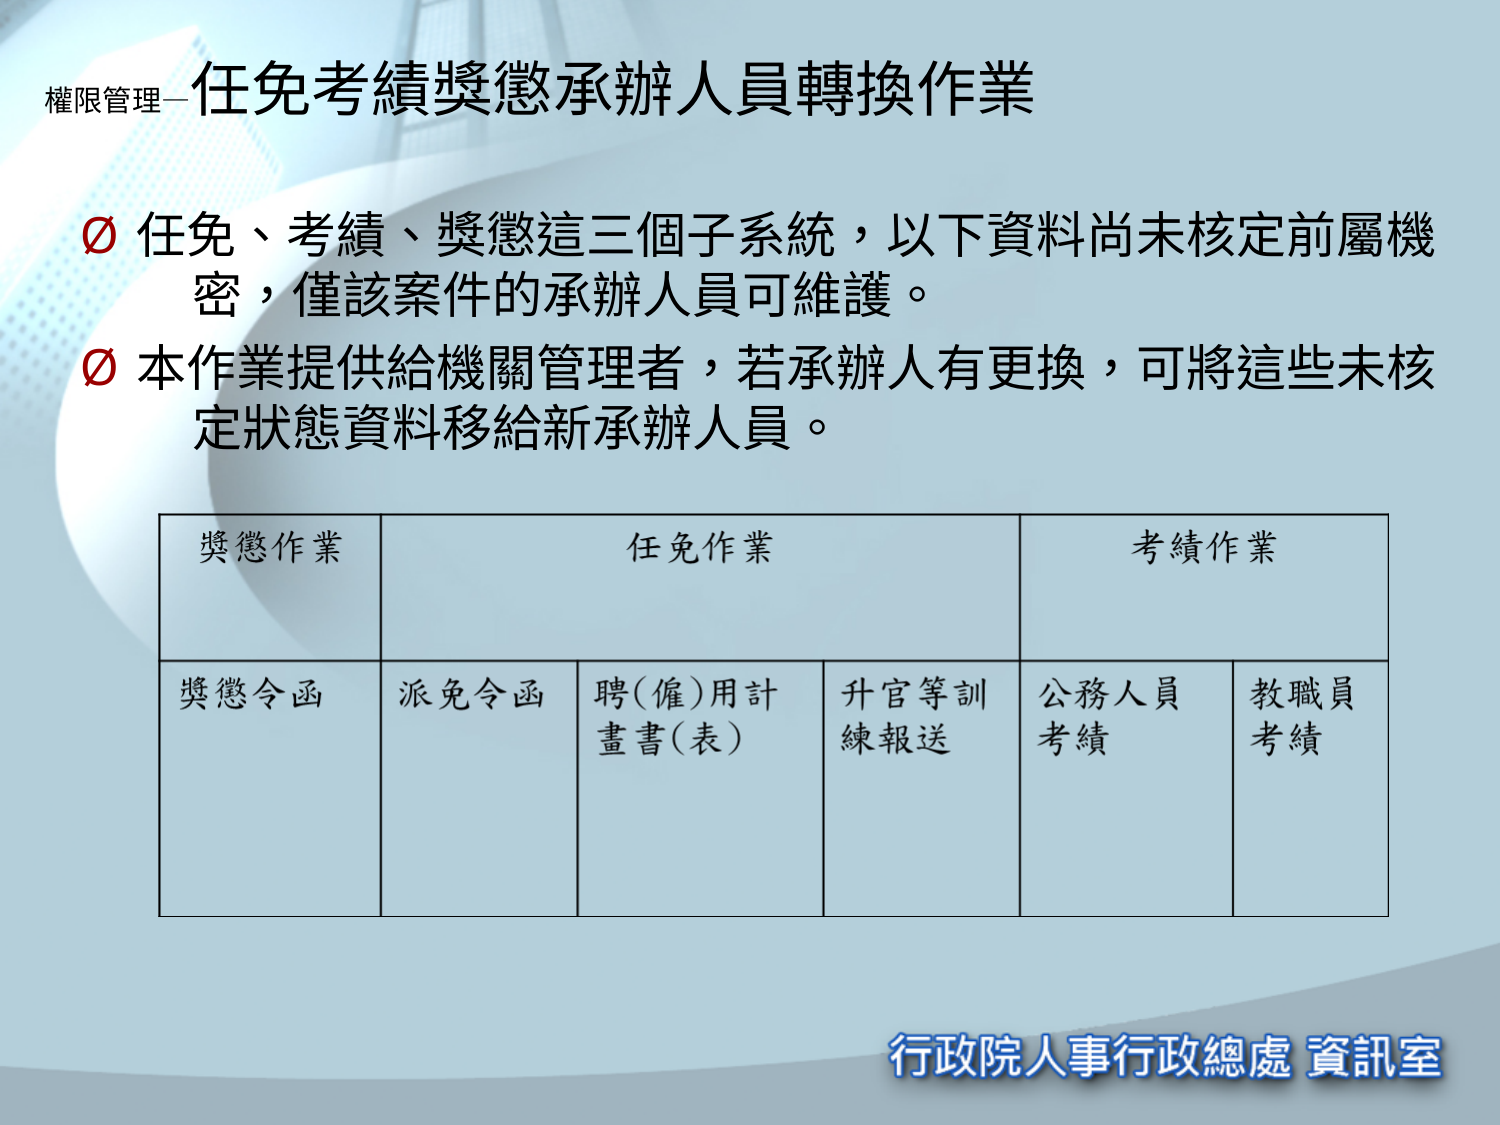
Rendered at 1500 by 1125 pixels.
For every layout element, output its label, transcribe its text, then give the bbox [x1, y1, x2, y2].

picture [151, 511, 1389, 918]
title 權限管理—任免考績獎懲承辦人員轉換作業 [29, 31, 1500, 144]
text_box 任免、考績、獎懲這三個子系統，以下資料尚未核定前屬機密，僅該案件的承辦人員可維護。 本作業提供給機關管理者，若承辦人有更換，可將這些未核定狀態資料移給新承辦人員。 [65, 196, 1468, 456]
